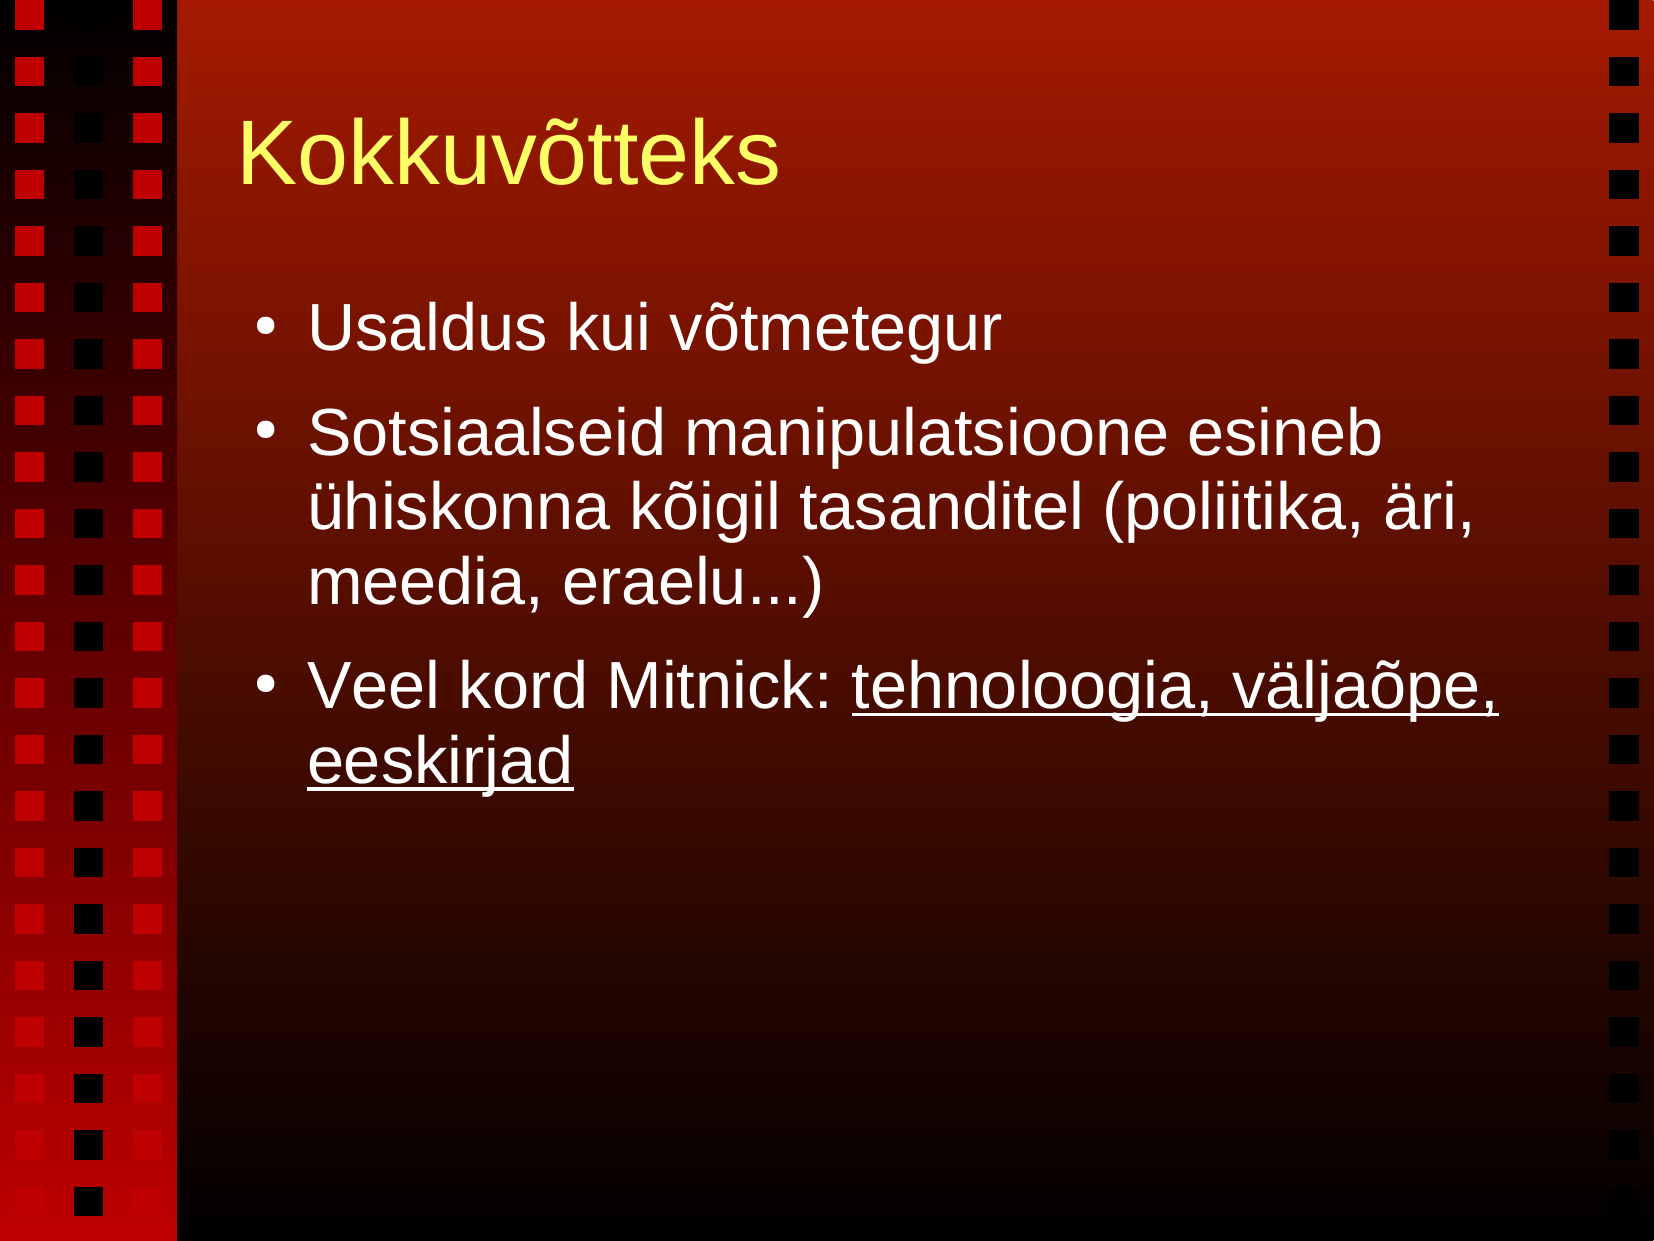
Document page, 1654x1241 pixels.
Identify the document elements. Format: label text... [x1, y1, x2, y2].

list Usaldus kui võtmetegur Sotsiaalseid manipulatsioone esineb ühiskonna kõigil tasanditel (poliitika, äri, meedia, eraelu...) Veel kord Mitnick: tehnoloogia, väljaõpe, eeskirjad [236, 290, 1571, 1109]
title Kokkuvõtteks [236, 49, 1571, 257]
